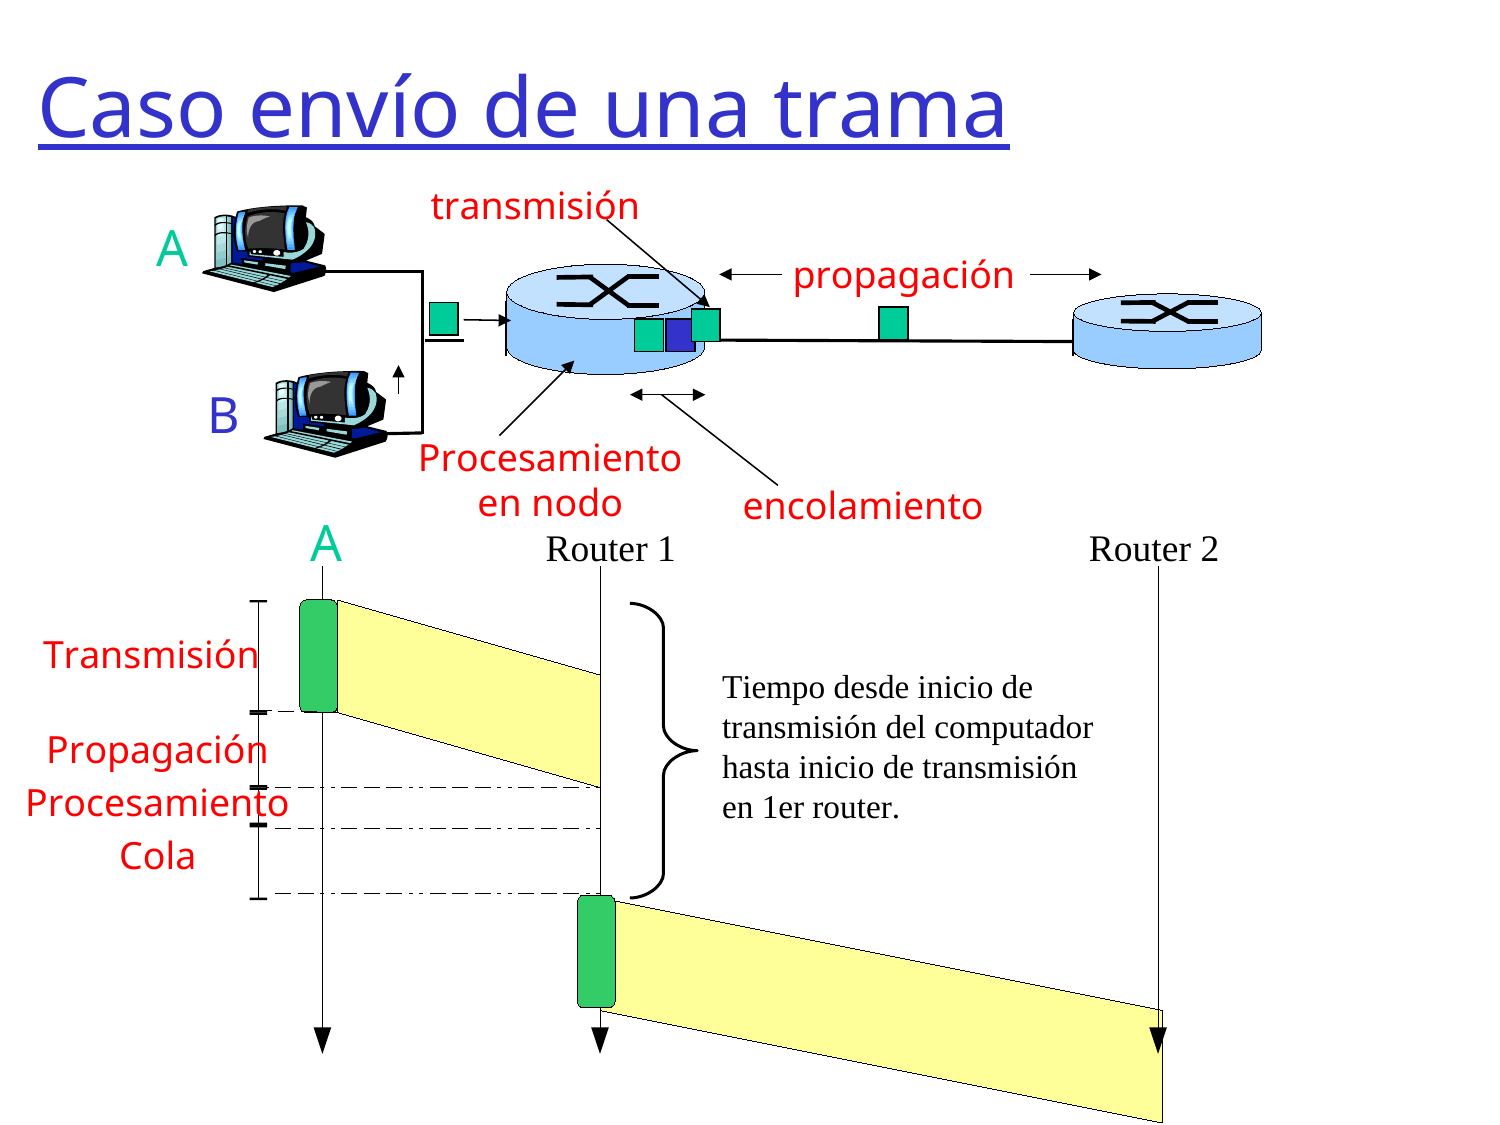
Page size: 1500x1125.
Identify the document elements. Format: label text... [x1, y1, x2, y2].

text_box encolamiento [727, 474, 999, 535]
text_box A [141, 208, 204, 284]
text_box transmisión [415, 174, 656, 236]
text_box Procesamiento en nodo [402, 426, 698, 532]
title Caso envío de una trama [37, 23, 1463, 188]
text_box A [295, 503, 358, 580]
text_box [1159, 1009, 1163, 1027]
text_box Procesamiento [10, 771, 305, 832]
text_box [879, 307, 909, 341]
picture [263, 370, 390, 458]
text_box Transmisión [28, 623, 276, 685]
text_box [577, 895, 1163, 1123]
text_box [1073, 314, 1262, 369]
text_box B [192, 375, 256, 452]
text_box Router 2 [1074, 516, 1235, 577]
text_box [506, 294, 721, 375]
text_box [429, 302, 459, 336]
text_box Propagación [31, 718, 284, 771]
text_box Tiempo desde inicio de transmisión del computador hasta inicio de transmisión en 1er router. [707, 658, 1130, 833]
picture [202, 204, 329, 293]
text_box Router 1 [530, 516, 692, 577]
text_box Cola [104, 824, 212, 886]
text_box propagación [777, 243, 1031, 305]
text_box [299, 599, 601, 787]
